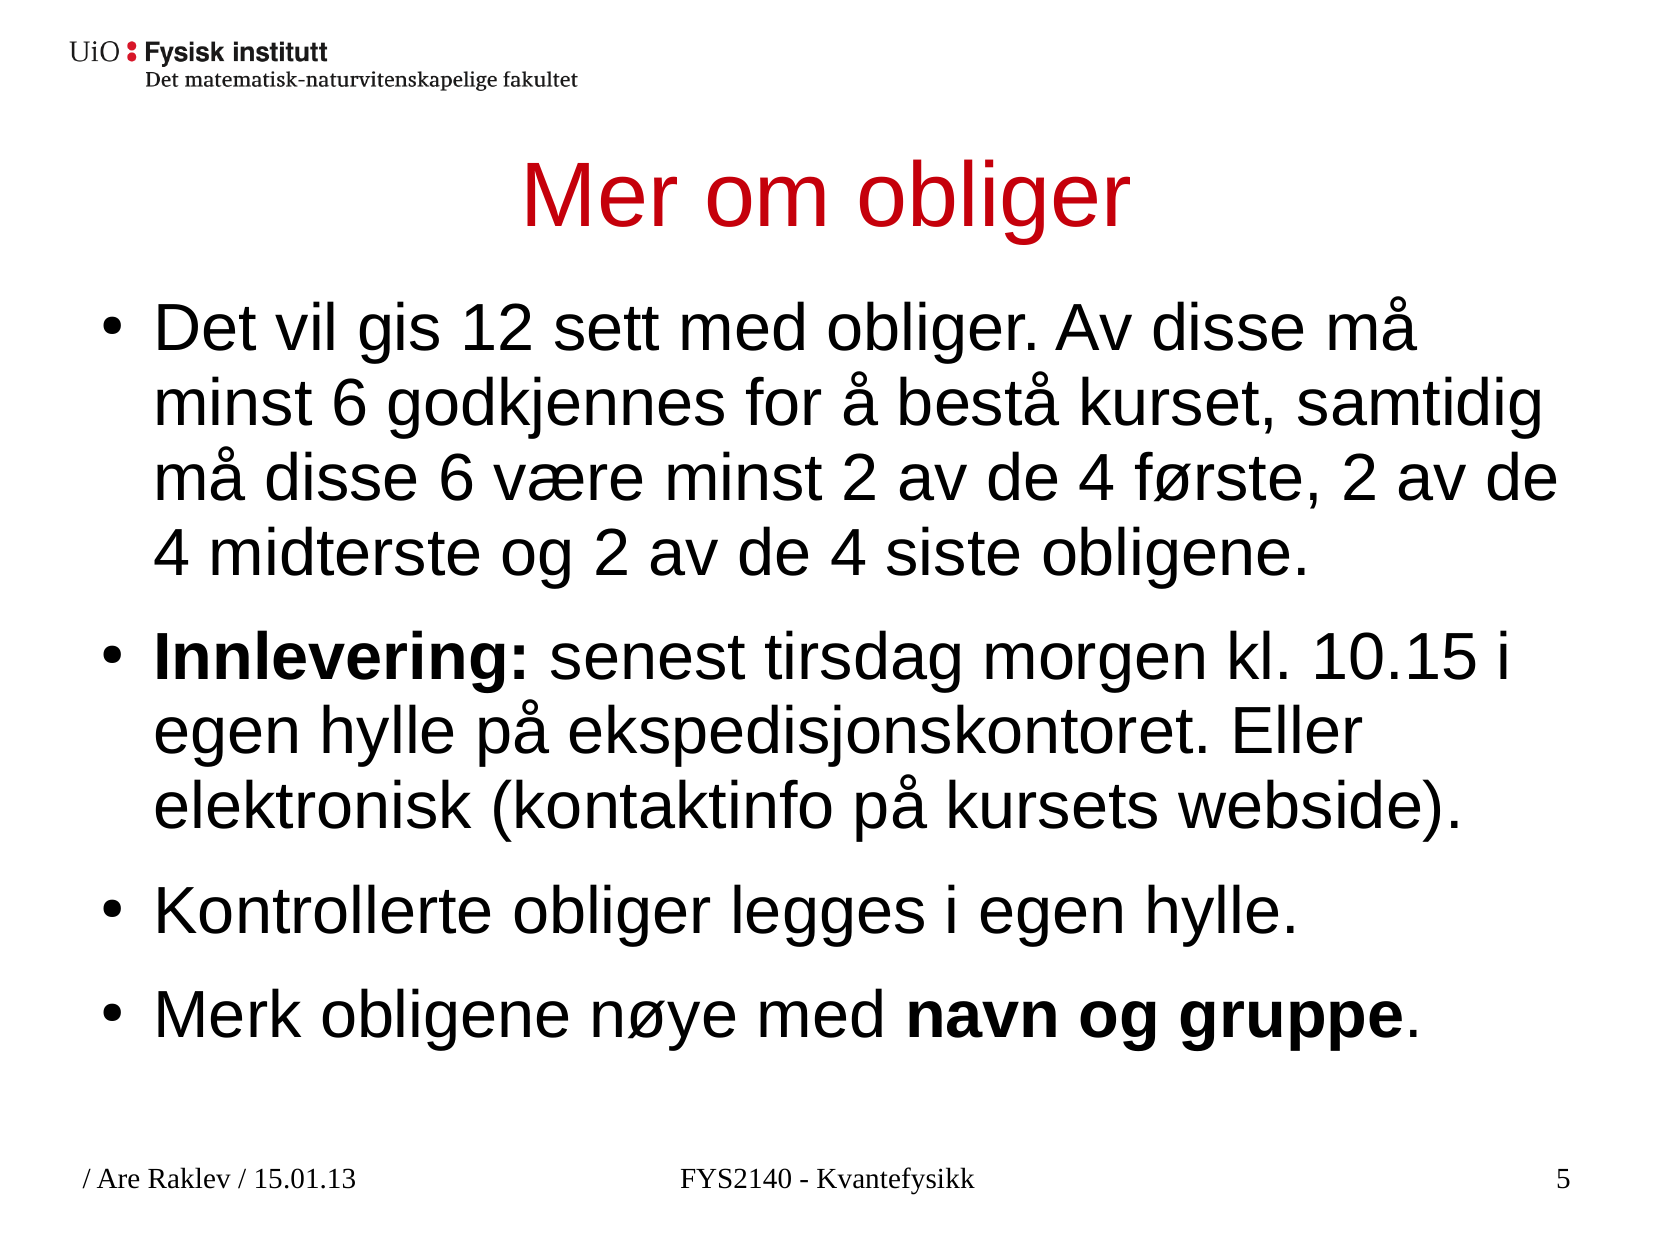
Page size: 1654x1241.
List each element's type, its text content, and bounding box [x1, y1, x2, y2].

picture [68, 37, 581, 93]
list Det vil gis 12 sett med obliger. Av disse må minst 6 godkjennes for å bestå kurset, samtidig må disse 6 være minst 2 av de 4 første, 2 av de 4 midterste og 2 av de 4 siste obligene. Innlevering: senest tirsdag morgen kl. 10.15 i egen hylle på ekspedisjonskontoret. Eller elektronisk (kontaktinfo på kursets webside). Kontrollerte obliger legges i egen hylle. Merk obligene nøye med navn og gruppe. [82, 290, 1571, 1094]
title Mer om obliger [82, 90, 1571, 290]
